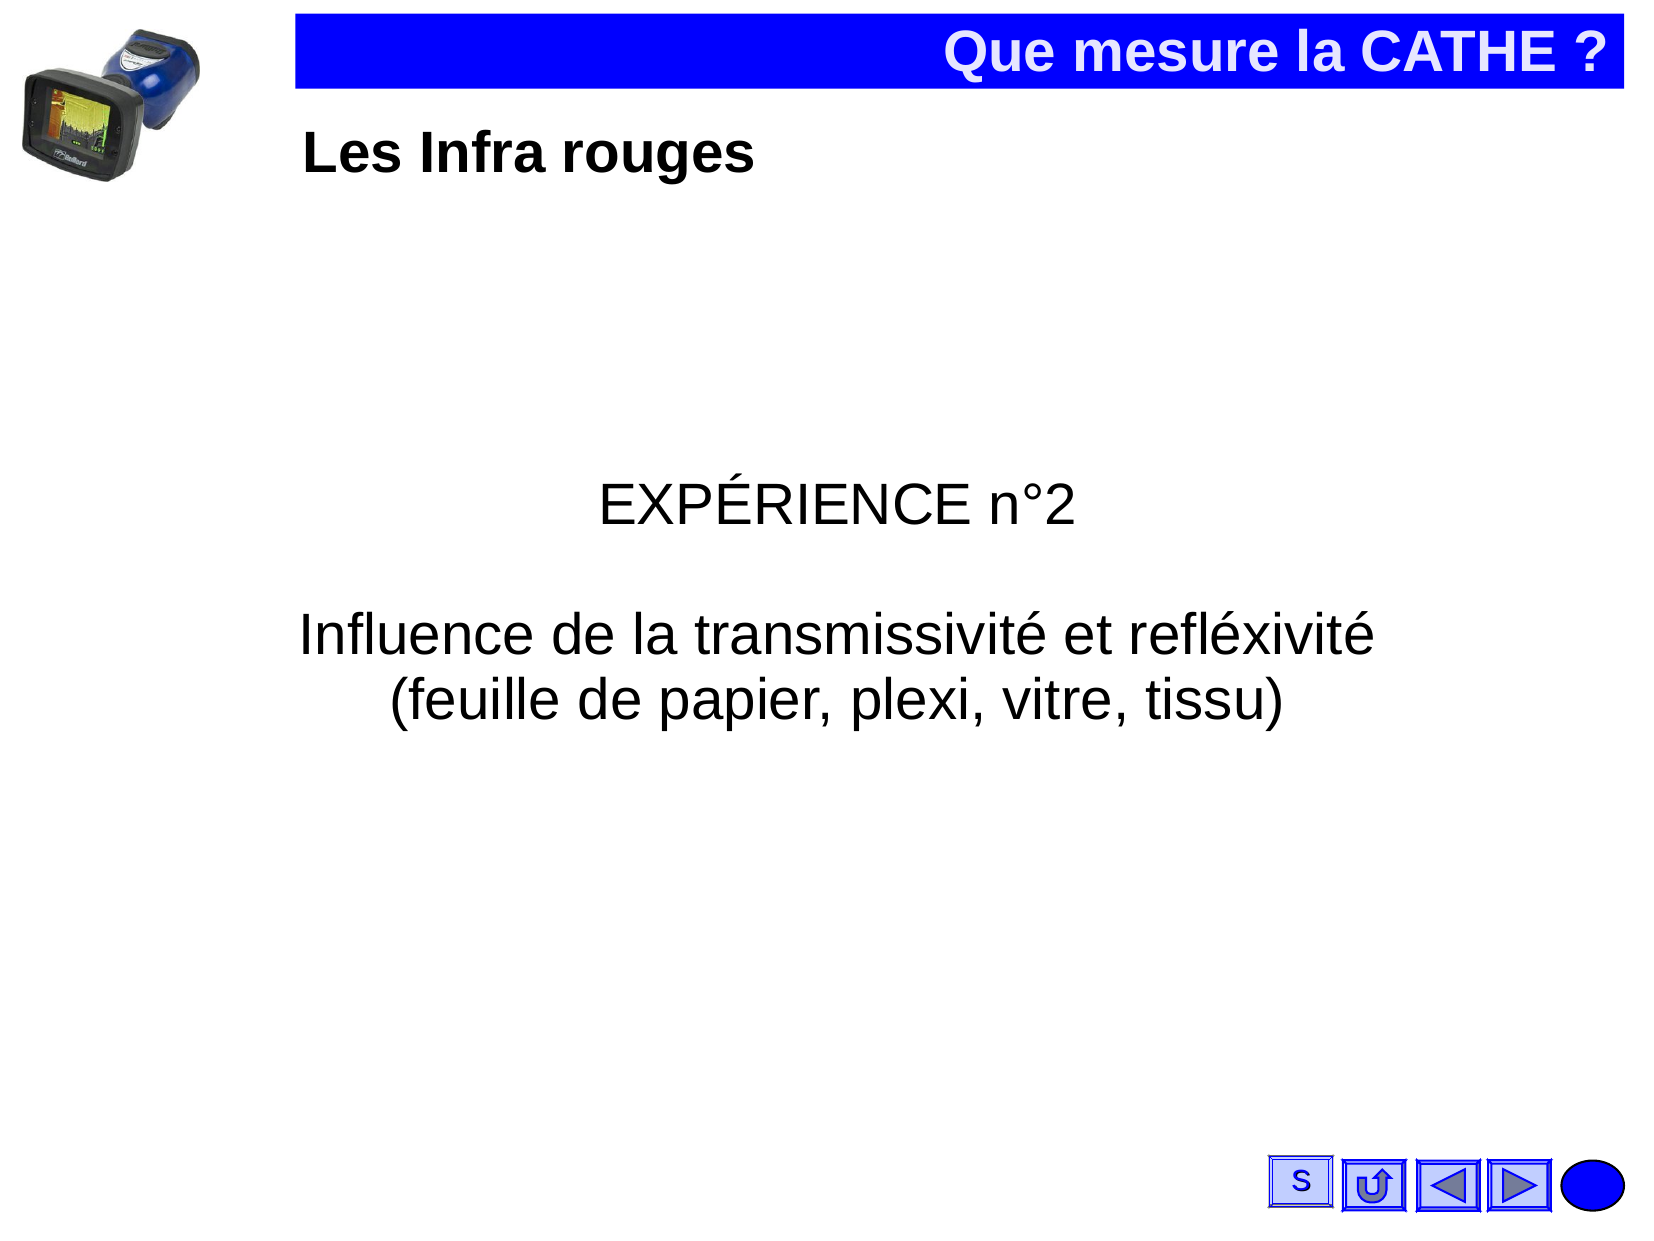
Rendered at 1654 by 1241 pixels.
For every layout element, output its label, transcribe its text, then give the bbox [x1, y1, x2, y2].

picture [22, 29, 200, 182]
text_box EXPÉRIENCE n°2 Influence de la transmissivité et refléxivité (feuille de papier, plexi, vitre, tissu) [177, 464, 1499, 739]
text_box Que mesure la CATHE ? [295, 13, 1625, 89]
text_box Les Infra rouges [287, 112, 772, 193]
text_box [1561, 1160, 1625, 1211]
